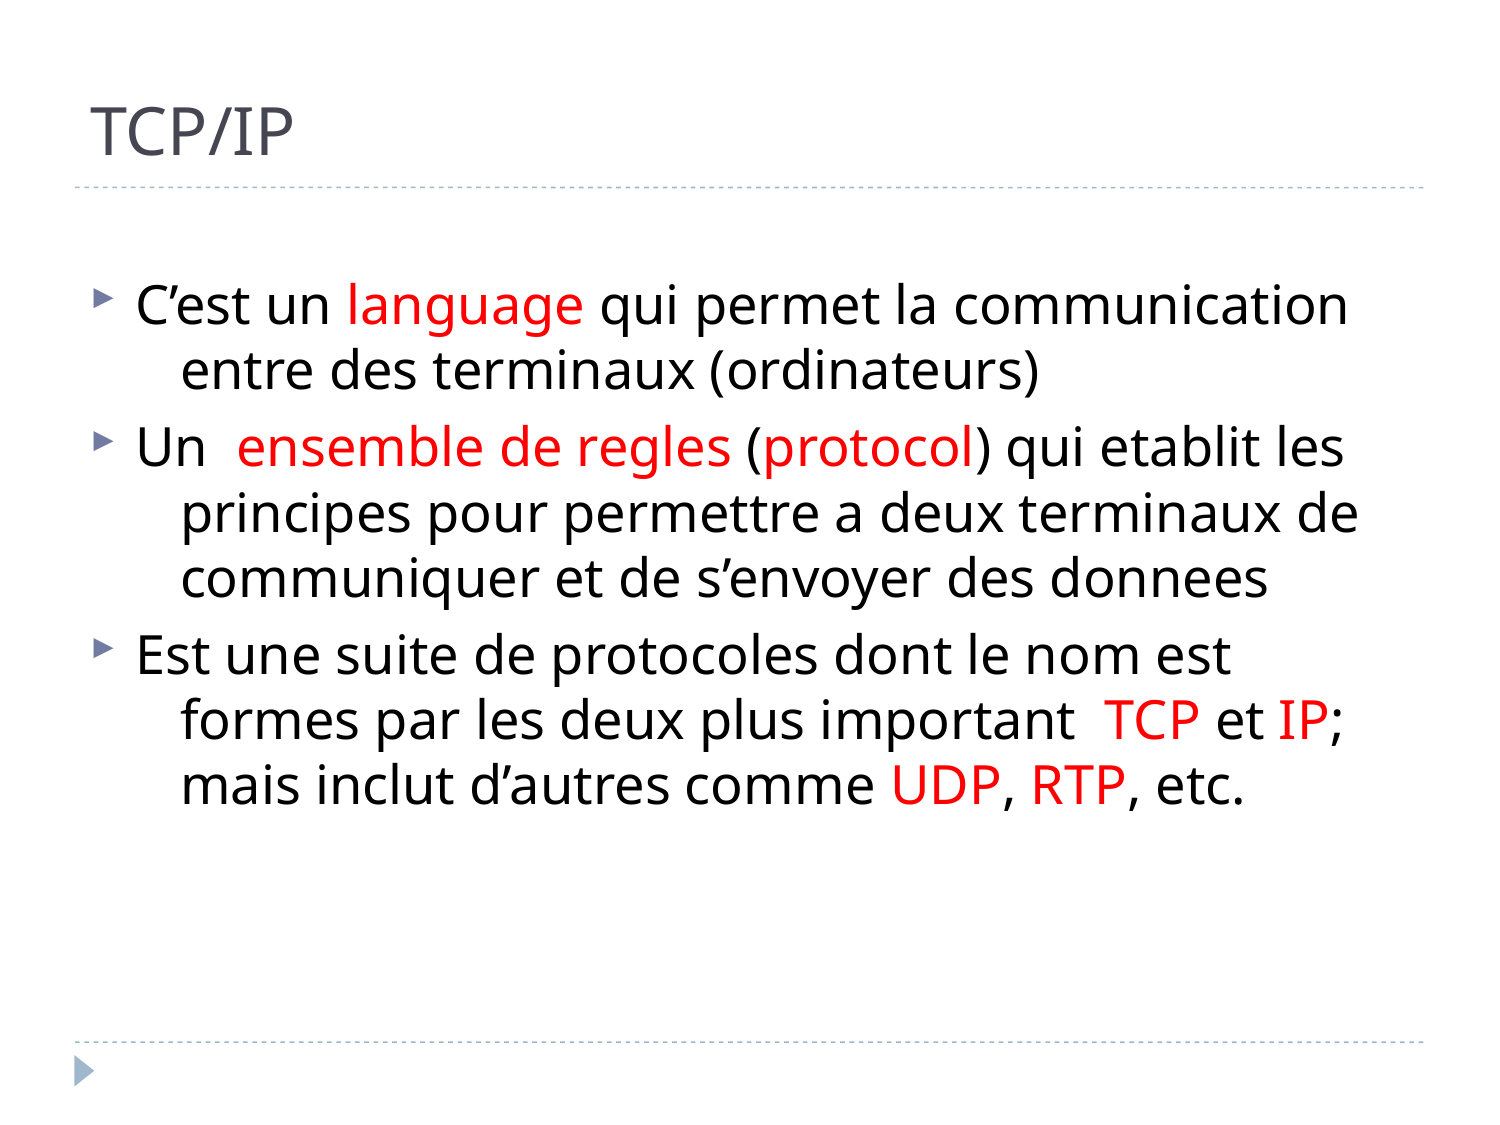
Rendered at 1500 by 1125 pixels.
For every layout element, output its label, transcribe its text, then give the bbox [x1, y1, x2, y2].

list C’est un language qui permet la communication entre des terminaux (ordinateurs) Un ensemble de regles (protocol) qui etablit les principes pour permettre a deux terminaux de communiquer et de s’envoyer des donnees Est une suite de protocoles dont le nom est formes par les deux plus important TCP et IP; mais inclut d’autres comme UDP, RTP, etc. [75, 262, 1425, 1006]
title TCP/IP [75, 45, 1425, 176]
